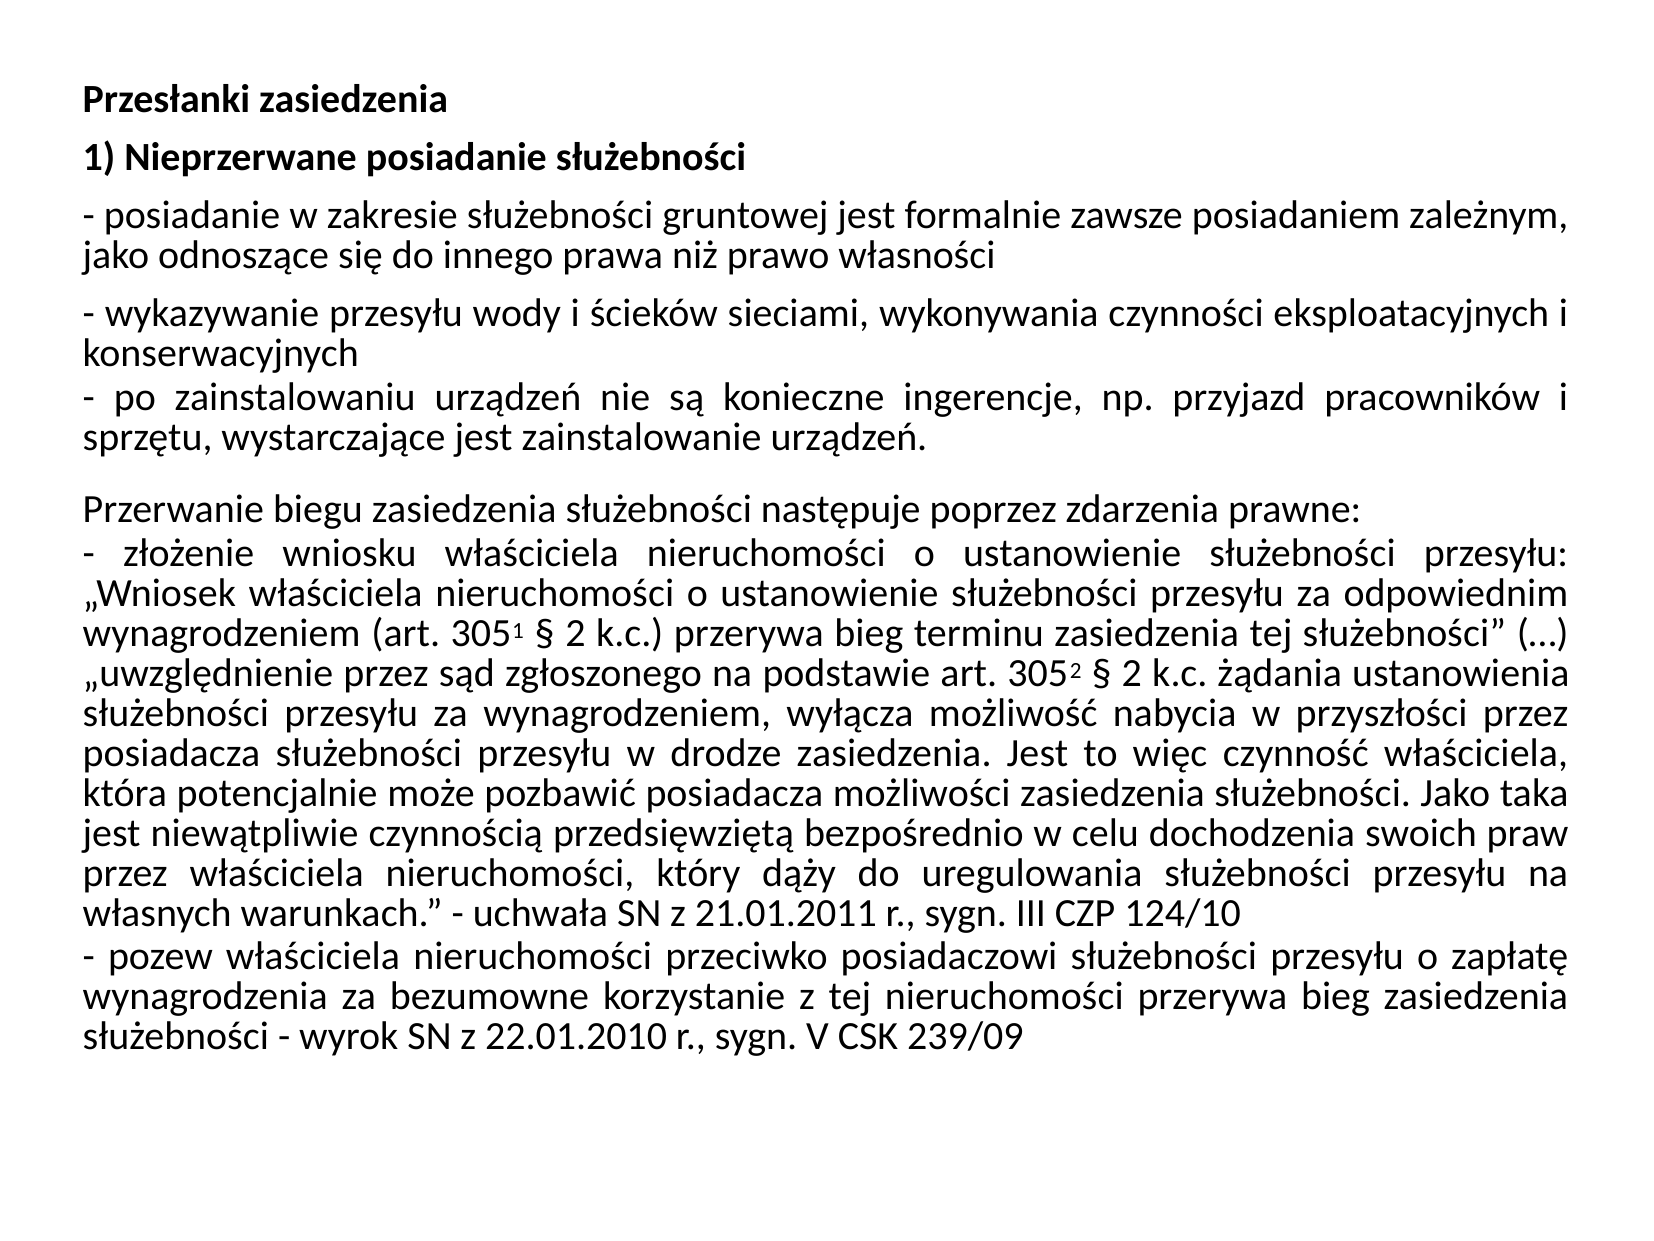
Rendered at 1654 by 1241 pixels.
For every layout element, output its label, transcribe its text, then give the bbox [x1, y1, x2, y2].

list Przesłanki zasiedzenia 1) Nieprzerwane posiadanie służebności - posiadanie w zakresie służebności gruntowej jest formalnie zawsze posiadaniem zależnym, jako odnoszące się do innego prawa niż prawo własności - wykazywanie przesyłu wody i ścieków sieciami, wykonywania czynności eksploatacyjnych i konserwacyjnych - po zainstalowaniu urządzeń nie są konieczne ingerencje, np. przyjazd pracowników i sprzętu, wystarczające jest zainstalowanie urządzeń. Przerwanie biegu zasiedzenia służebności następuje poprzez zdarzenia prawne: - złożenie wniosku właściciela nieruchomości o ustanowienie służebności przesyłu: „Wniosek właściciela nieruchomości o ustanowienie służebności przesyłu za odpowiednim wynagrodzeniem (art. 3051 § 2 k.c.) przerywa bieg terminu zasiedzenia tej służebności” (…) „uwzględnienie przez sąd zgłoszonego na podstawie art. 3052 § 2 k.c. żądania ustanowienia służebności przesyłu za wynagrodzeniem, wyłącza możliwość nabycia w przyszłości przez posiadacza służebności przesyłu w drodze zasiedzenia. Jest to więc czynność właściciela, która potencjalnie może pozbawić posiadacza możliwości zasiedzenia służebności. Jako taka jest niewątpliwie czynnością przedsięwziętą bezpośrednio w celu dochodzenia swoich praw przez właściciela nieruchomości, który dąży do uregulowania służebności przesyłu na własnych warunkach.” - uchwała SN z 21.01.2011 r., sygn. III CZP 124/10 - pozew właściciela nieruchomości przeciwko posiadaczowi służebności przesyłu o zapłatę wynagrodzenia za bezumowne korzystanie z tej nieruchomości przerywa bieg zasiedzenia służebności - wyrok SN z 22.01.2010 r., sygn. V CSK 239/09 [82, 82, 1571, 1109]
